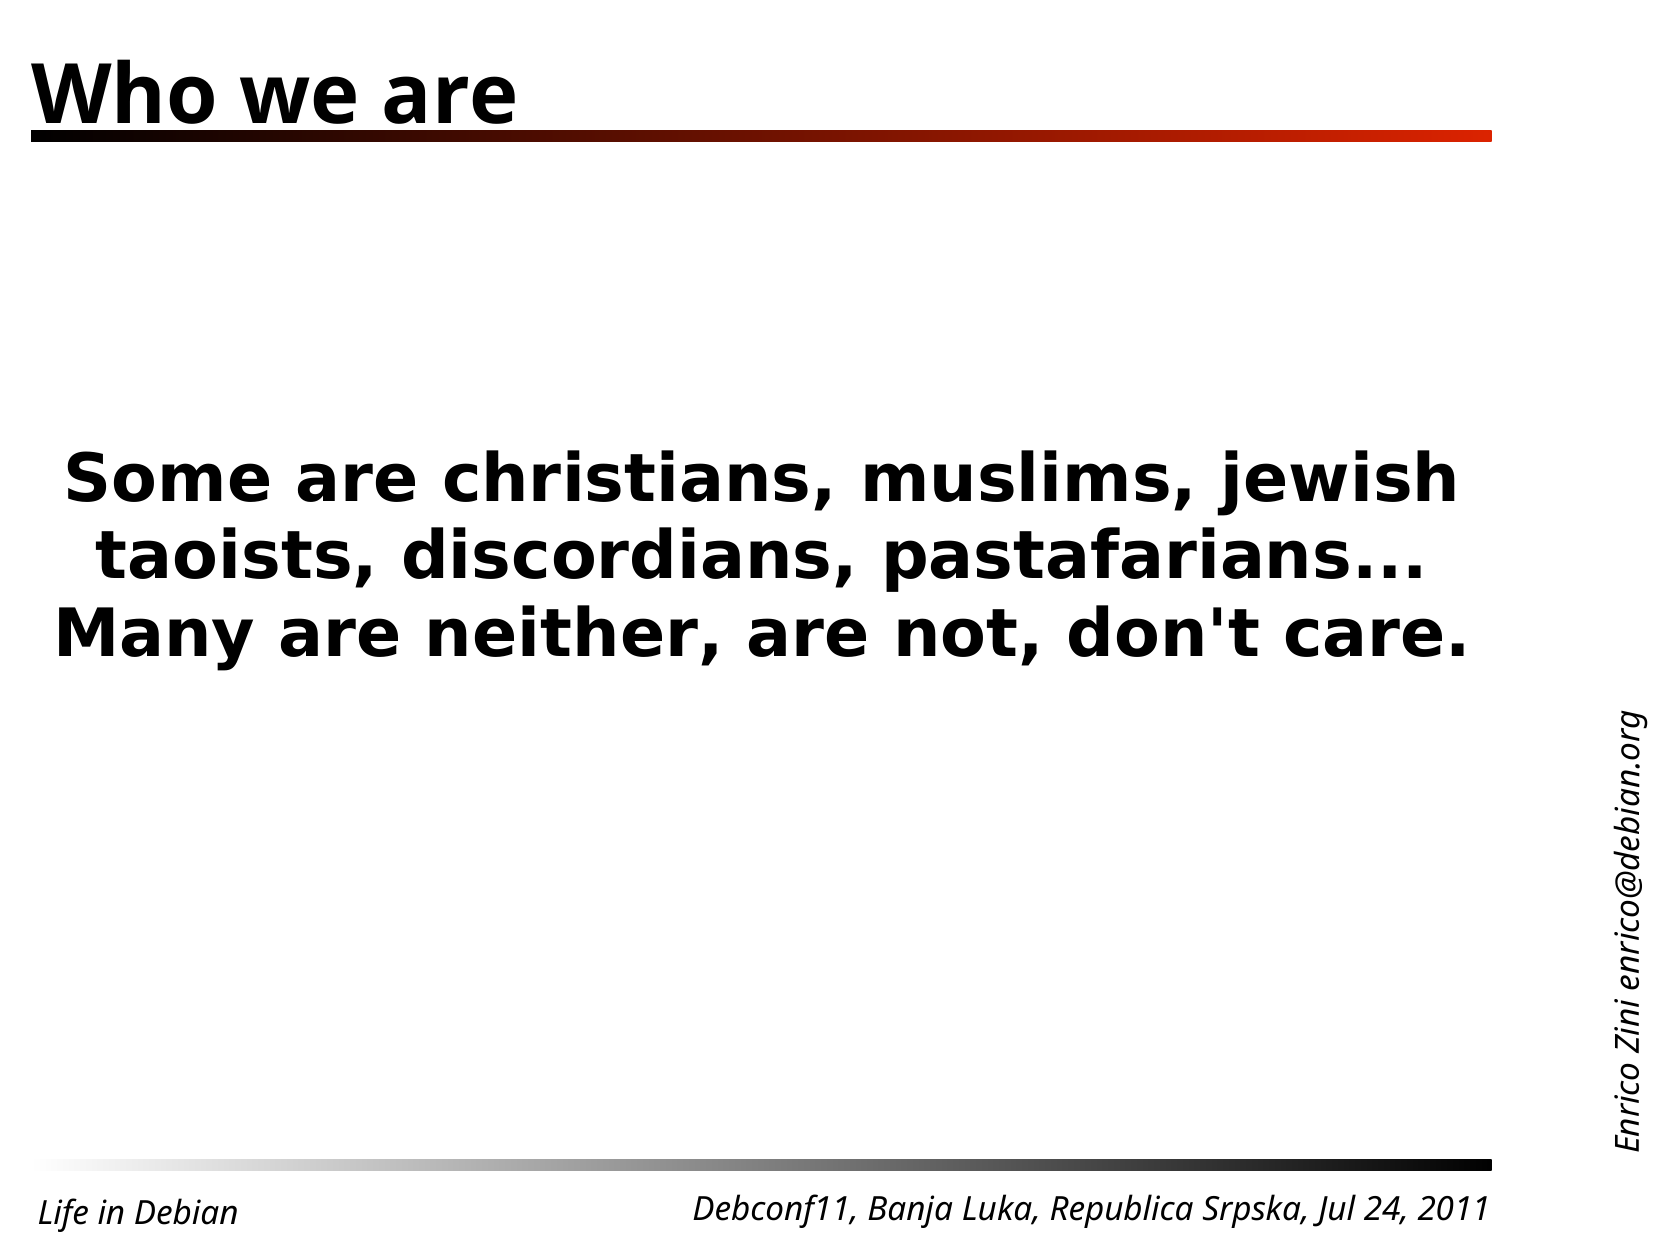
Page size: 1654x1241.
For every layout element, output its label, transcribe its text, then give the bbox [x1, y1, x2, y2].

text_box Who we are [31, 34, 1438, 168]
text_box Some are christians, muslims, jewish taoists, discordians, pastafarians... Many are neither, are not, don't care. [30, 439, 1495, 673]
